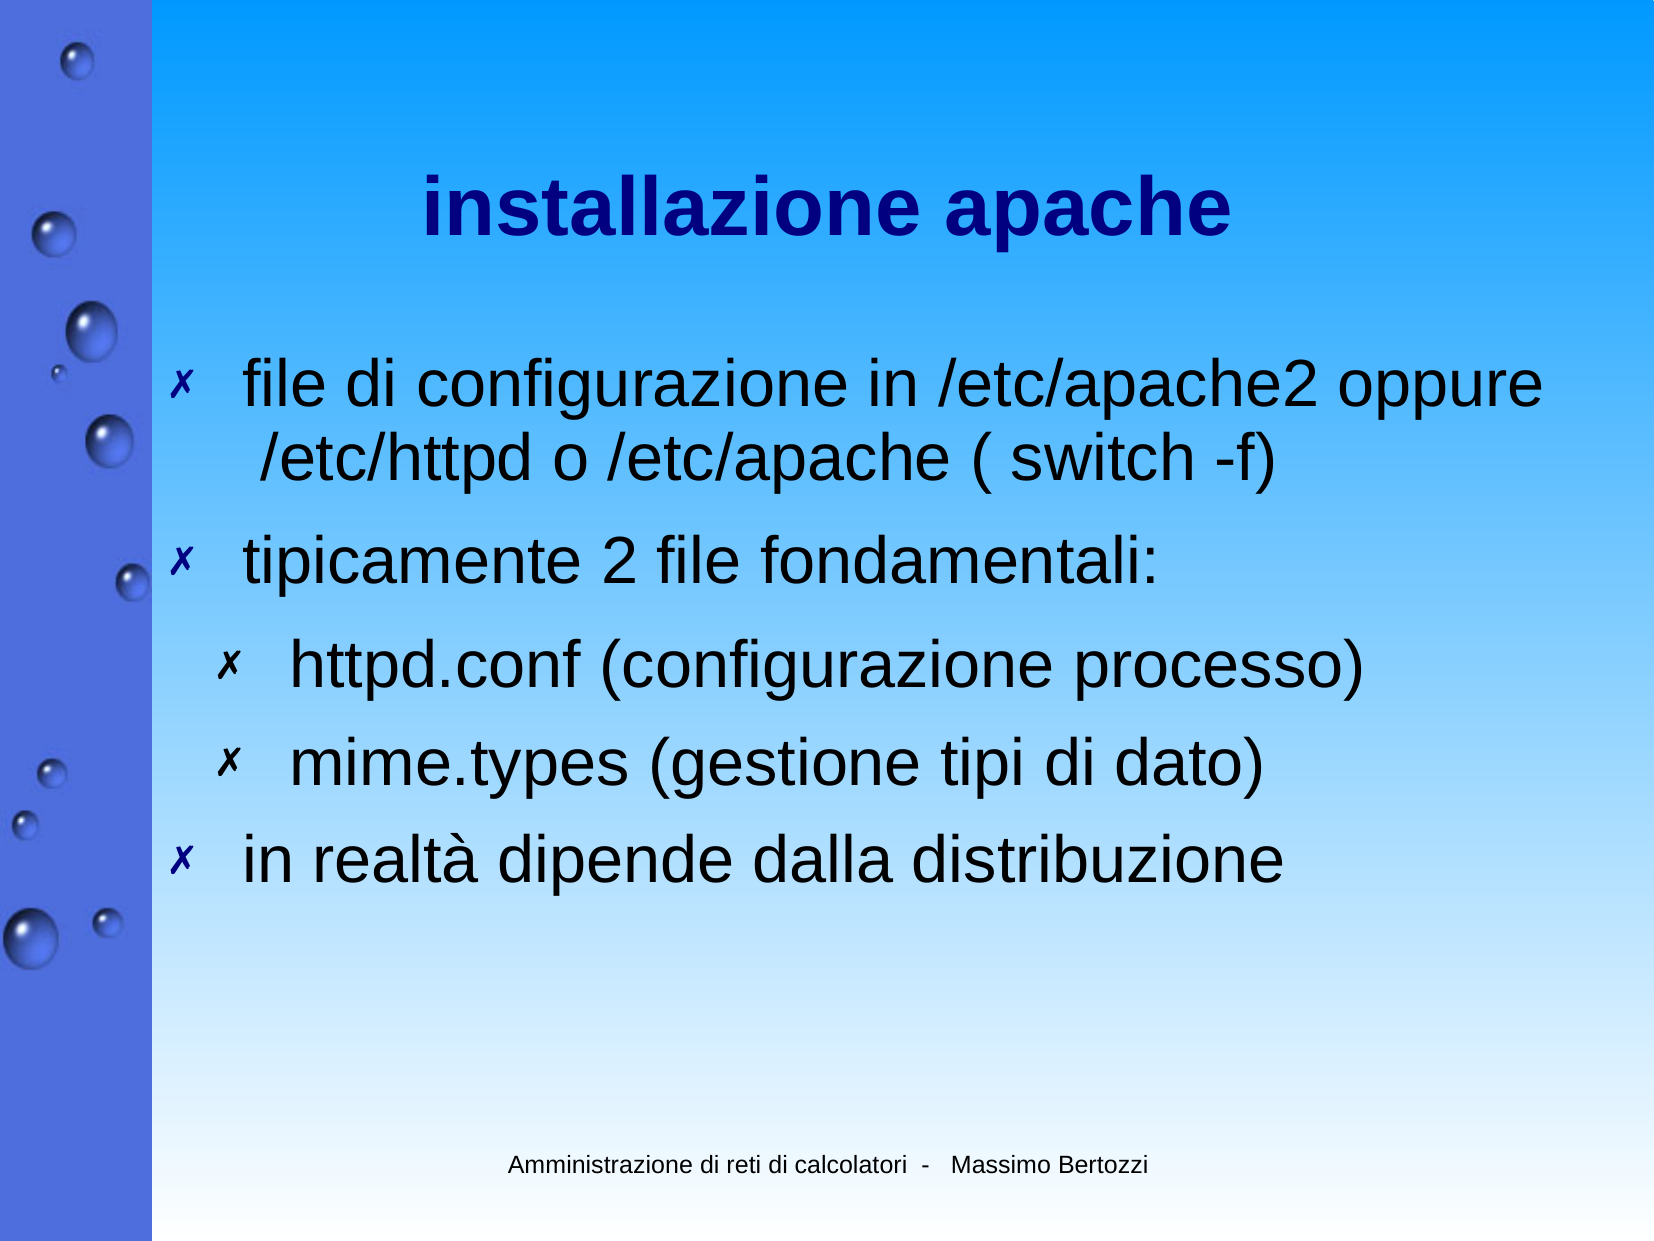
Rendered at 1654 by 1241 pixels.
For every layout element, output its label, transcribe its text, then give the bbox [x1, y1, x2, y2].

list file di configurazione in /etc/apache2 oppure /etc/httpd o /etc/apache ( switch -f) tipicamente 2 file fondamentali: httpd.conf (configurazione processo) mime.types (gestione tipi di dato) in realtà dipende dalla distribuzione [159, 346, 1572, 1128]
title installazione apache [121, 102, 1534, 311]
picture [0, 0, 152, 1241]
